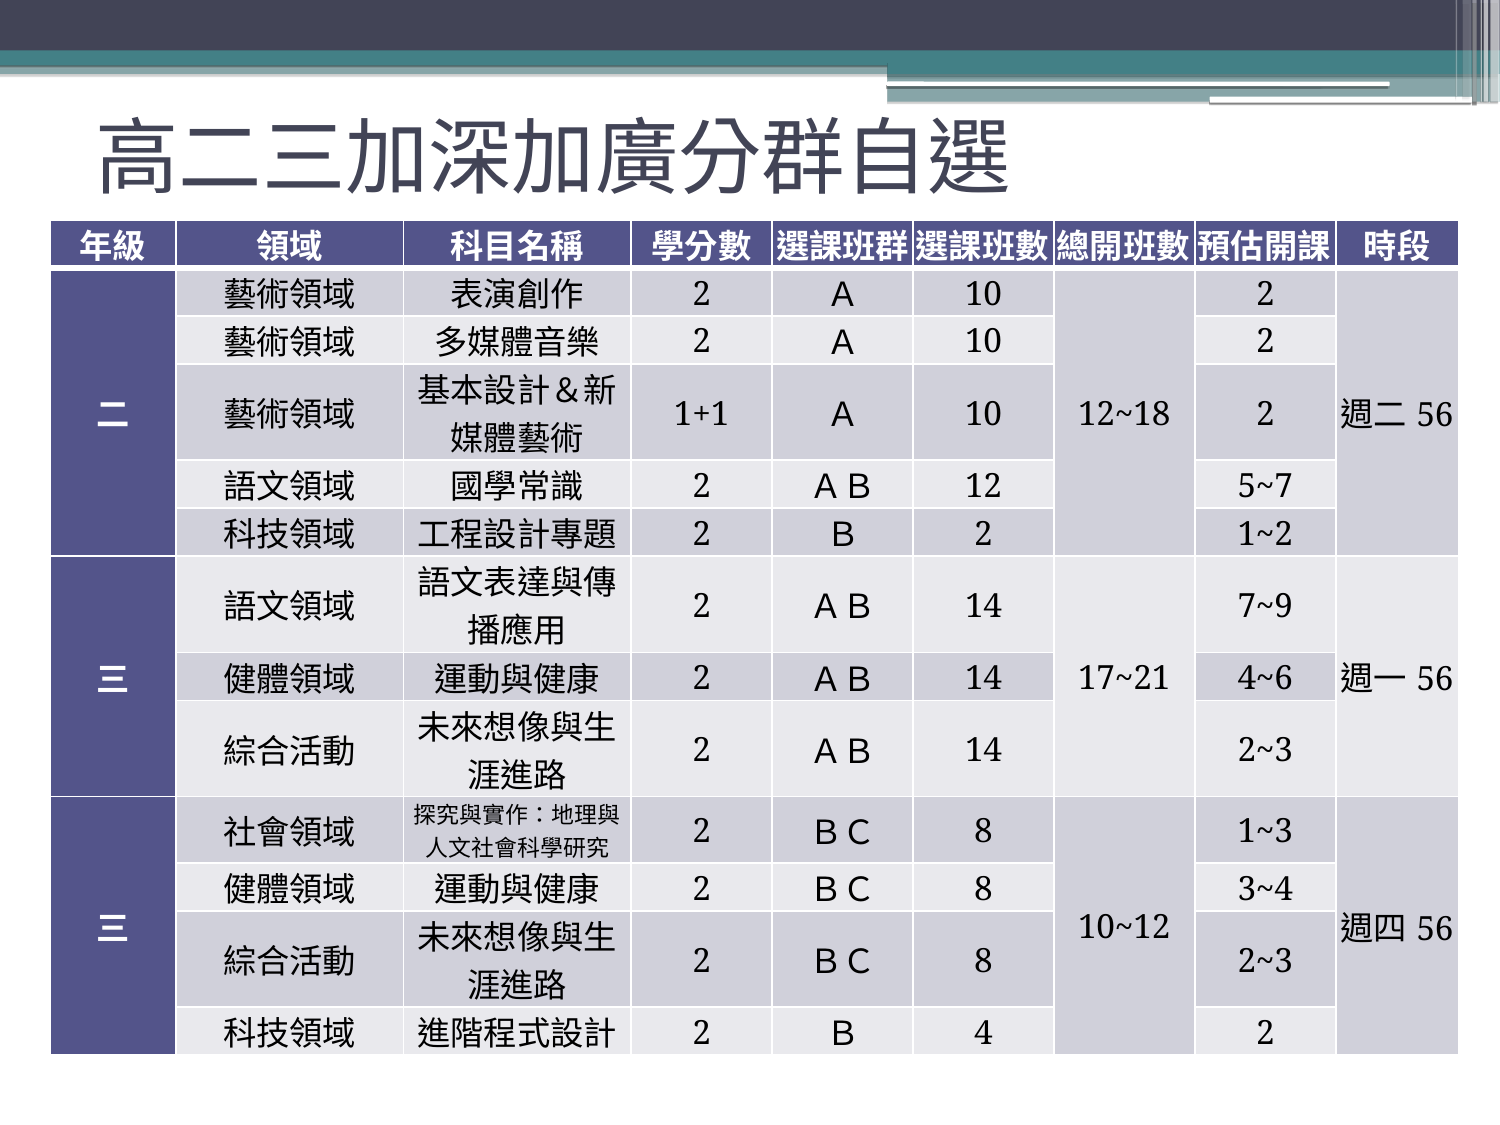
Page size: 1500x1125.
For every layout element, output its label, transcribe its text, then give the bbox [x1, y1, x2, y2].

table_cell 4~6 [1196, 653, 1335, 700]
table_cell Ｂ [773, 509, 912, 555]
table_cell 藝術領域 [177, 271, 403, 315]
table_cell 科技領域 [177, 1008, 403, 1054]
table_cell 週四56 [1337, 797, 1458, 1054]
table_cell 10~12 [1055, 797, 1194, 1054]
table_cell 2 [632, 653, 771, 700]
table_cell 二 [51, 271, 175, 555]
table_header 選課班群 [773, 221, 912, 265]
table_cell 藝術領域 [177, 365, 403, 459]
table_header 時段 [1337, 221, 1458, 265]
table_cell 2 [632, 509, 771, 555]
table_cell 語文表達與傳播應用 [404, 557, 630, 652]
table_cell 綜合活動 [177, 701, 403, 796]
table_cell ＡＢ [773, 653, 912, 700]
table_cell 10 [914, 317, 1053, 363]
table_cell 1+1 [632, 365, 771, 459]
table_cell 2 [914, 509, 1053, 555]
table_cell 2 [632, 1008, 771, 1054]
table_cell 2 [632, 557, 771, 652]
table_cell 5~7 [1196, 461, 1335, 507]
table_header 學分數 [632, 221, 771, 265]
table_cell 國學常識 [404, 461, 630, 507]
table_cell 表演創作 [404, 271, 630, 315]
table_cell 12~18 [1055, 271, 1194, 555]
table_cell 健體領域 [177, 864, 403, 910]
table_cell 14 [914, 701, 1053, 796]
table_cell 多媒體音樂 [404, 317, 630, 363]
table_cell 2 [632, 912, 771, 1006]
table_header 年級 [51, 221, 175, 265]
table_cell 10 [914, 365, 1053, 459]
table_cell 14 [914, 653, 1053, 700]
table_cell ＢＣ [773, 864, 912, 910]
table_cell ＢＣ [773, 797, 912, 862]
table_cell 工程設計專題 [404, 509, 630, 555]
table_header 預估開課 [1196, 221, 1335, 265]
title 高二三加深加廣分群自選 [80, 66, 1431, 219]
table_cell Ａ [773, 317, 912, 363]
table_cell 3~4 [1196, 864, 1335, 910]
table_cell 2 [1196, 271, 1335, 315]
table_cell 三 [51, 557, 175, 796]
table_cell 三 [51, 797, 175, 1054]
table_cell 運動與健康 [404, 864, 630, 910]
table_cell 綜合活動 [177, 912, 403, 1006]
table_cell 14 [914, 557, 1053, 652]
table_cell 語文領域 [177, 461, 403, 507]
table_cell Ａ [773, 271, 912, 315]
table_cell 週二56 [1337, 271, 1458, 555]
table_cell 10 [914, 271, 1053, 315]
table_cell 未來想像與生涯進路 [404, 701, 630, 796]
table_cell 2 [1196, 1008, 1335, 1054]
table_cell ＡＢ [773, 461, 912, 507]
table_cell 1~3 [1196, 797, 1335, 862]
table_cell 17~21 [1055, 557, 1194, 796]
table_cell 2 [632, 701, 771, 796]
table_cell 8 [914, 797, 1053, 862]
table_cell 1~2 [1196, 509, 1335, 555]
table_header 總開班數 [1055, 221, 1194, 265]
table_cell 運動與健康 [404, 653, 630, 700]
table_header 選課班數 [914, 221, 1053, 265]
table_cell 藝術領域 [177, 317, 403, 363]
table_cell 8 [914, 912, 1053, 1006]
table_cell 健體領域 [177, 653, 403, 700]
table_cell 探究與實作：地理與人文社會科學研究 [404, 797, 630, 862]
table_header 科目名稱 [404, 221, 630, 265]
table_cell 科技領域 [177, 509, 403, 555]
table_cell 8 [914, 864, 1053, 910]
table_cell 2 [632, 317, 771, 363]
table_cell ＡＢ [773, 701, 912, 796]
table_cell 12 [914, 461, 1053, 507]
table_cell 2 [632, 271, 771, 315]
table_cell 2~3 [1196, 701, 1335, 796]
table_cell 4 [914, 1008, 1053, 1054]
table_cell ＢＣ [773, 912, 912, 1006]
table_cell 2 [1196, 317, 1335, 363]
table_cell 2 [632, 864, 771, 910]
table_cell Ａ [773, 365, 912, 459]
table_cell 2 [632, 461, 771, 507]
table_cell 進階程式設計 [404, 1008, 630, 1054]
table_cell 2~3 [1196, 912, 1335, 1006]
table_cell 語文領域 [177, 557, 403, 652]
table_cell Ｂ [773, 1008, 912, 1054]
table_cell 社會領域 [177, 797, 403, 862]
table_cell 基本設計＆新媒體藝術 [404, 365, 630, 459]
table_cell 2 [632, 797, 771, 862]
table_cell 未來想像與生涯進路 [404, 912, 630, 1006]
table_cell ＡＢ [773, 557, 912, 652]
table_cell 7~9 [1196, 557, 1335, 652]
table_header 領域 [177, 221, 403, 265]
table_cell 2 [1196, 365, 1335, 459]
table_cell 週一56 [1337, 557, 1458, 796]
